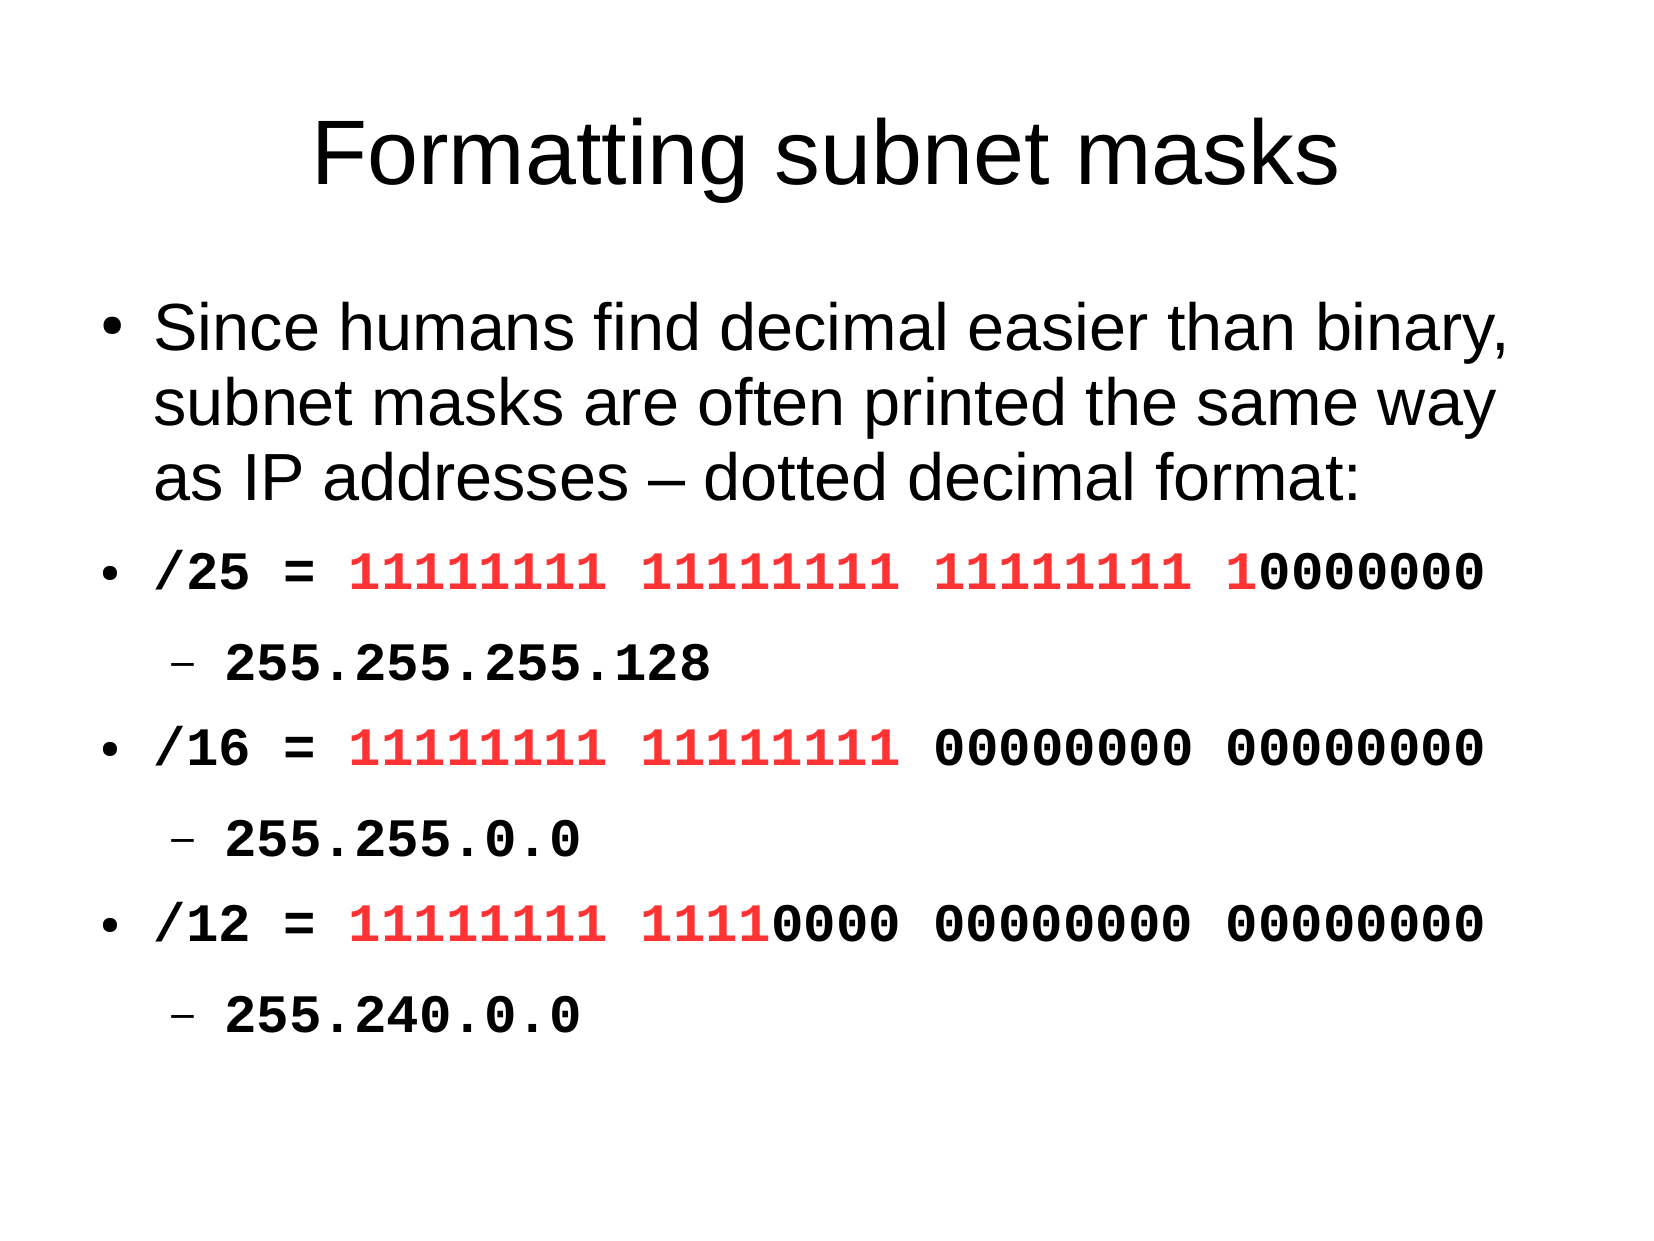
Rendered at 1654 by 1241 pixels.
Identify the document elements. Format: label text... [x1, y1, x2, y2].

title Formatting subnet masks [82, 49, 1571, 257]
list Since humans find decimal easier than binary, subnet masks are often printed the same way as IP addresses – dotted decimal format: /25 = 11111111 11111111 11111111 10000000 255.255.255.128 /16 = 11111111 11111111 00000000 00000000 255.255.0.0 /12 = 11111111 11110000 00000000 00000000 255.240.0.0 [82, 290, 1571, 1109]
